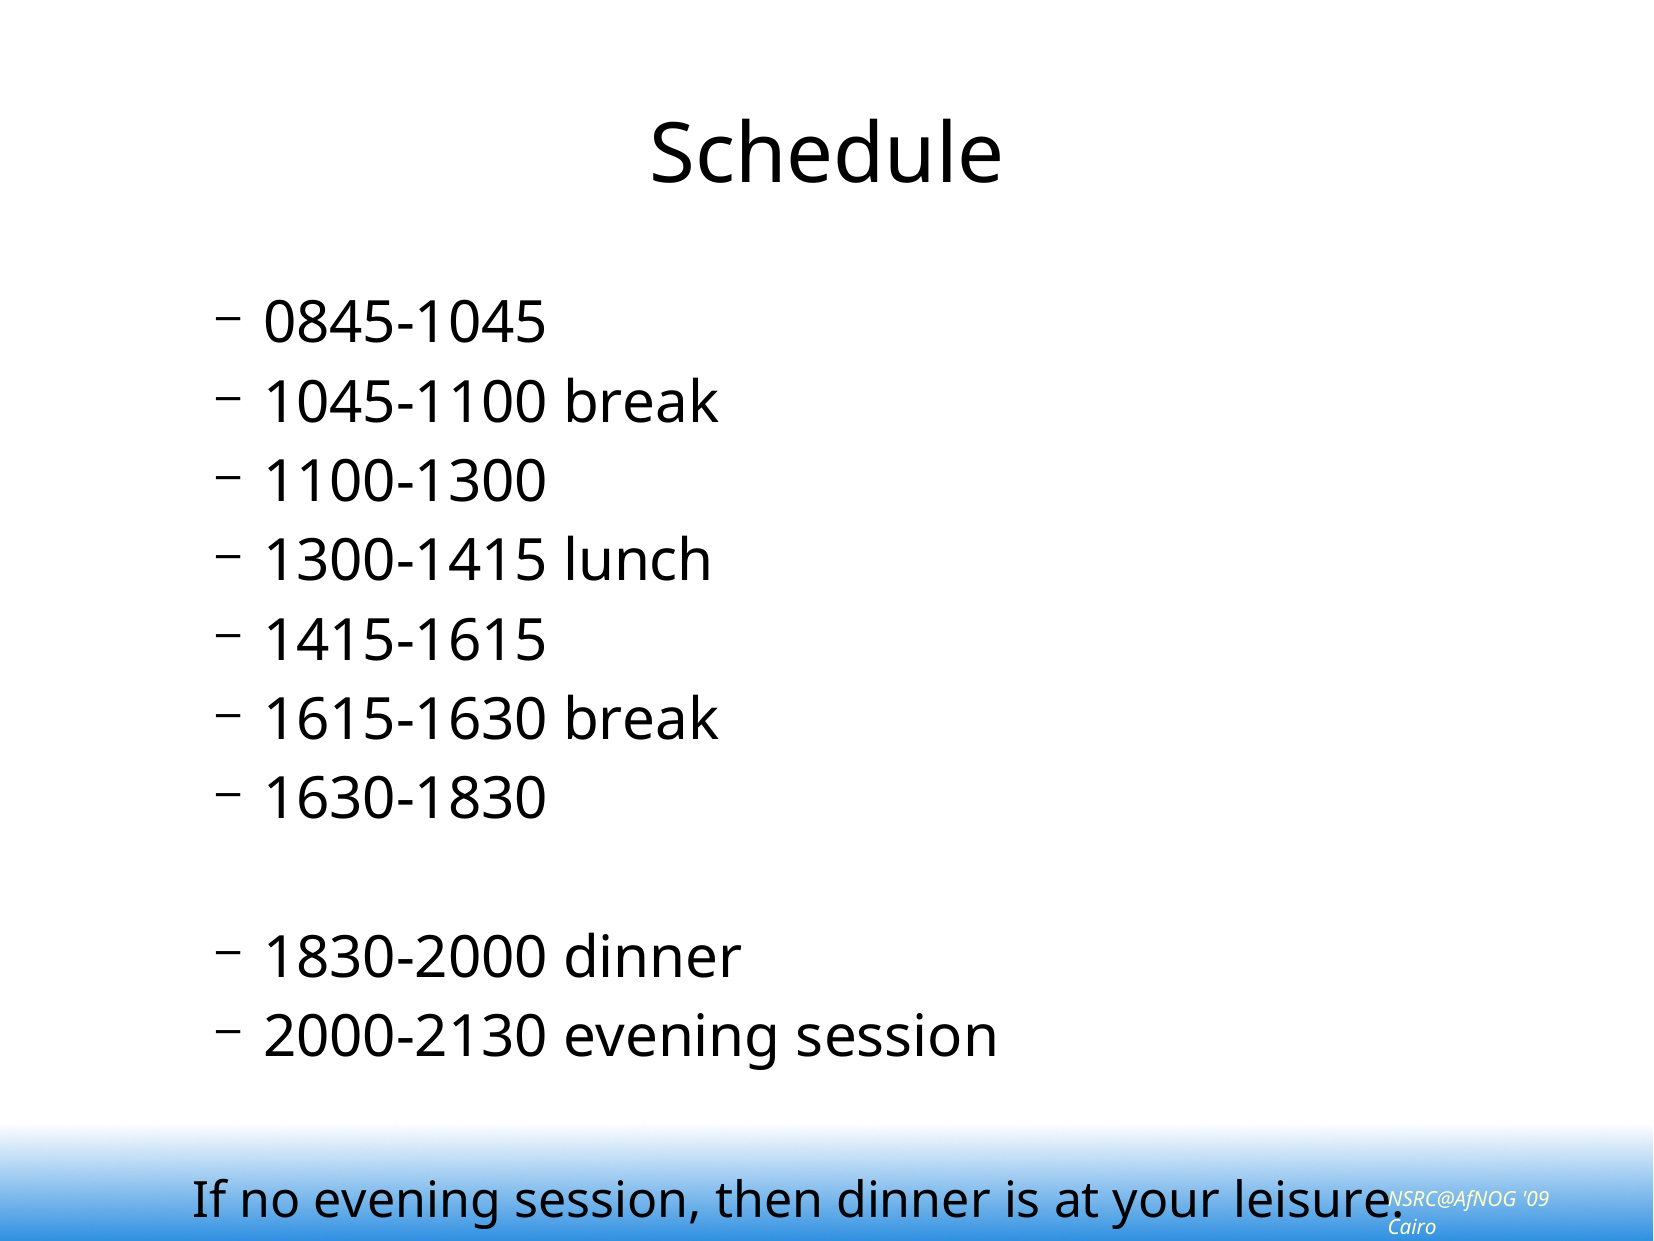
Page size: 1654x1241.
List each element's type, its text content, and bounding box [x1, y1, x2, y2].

picture [0, 1122, 1653, 1241]
list 0845-1045 1045-1100 break 1100-1300 1300-1415 lunch 1415-1615 1615-1630 break 1630-1830 1830-2000 dinner 2000-2130 evening session If no evening session, then dinner is at your leisure. [121, 280, 1561, 1095]
title Schedule [121, 46, 1534, 254]
